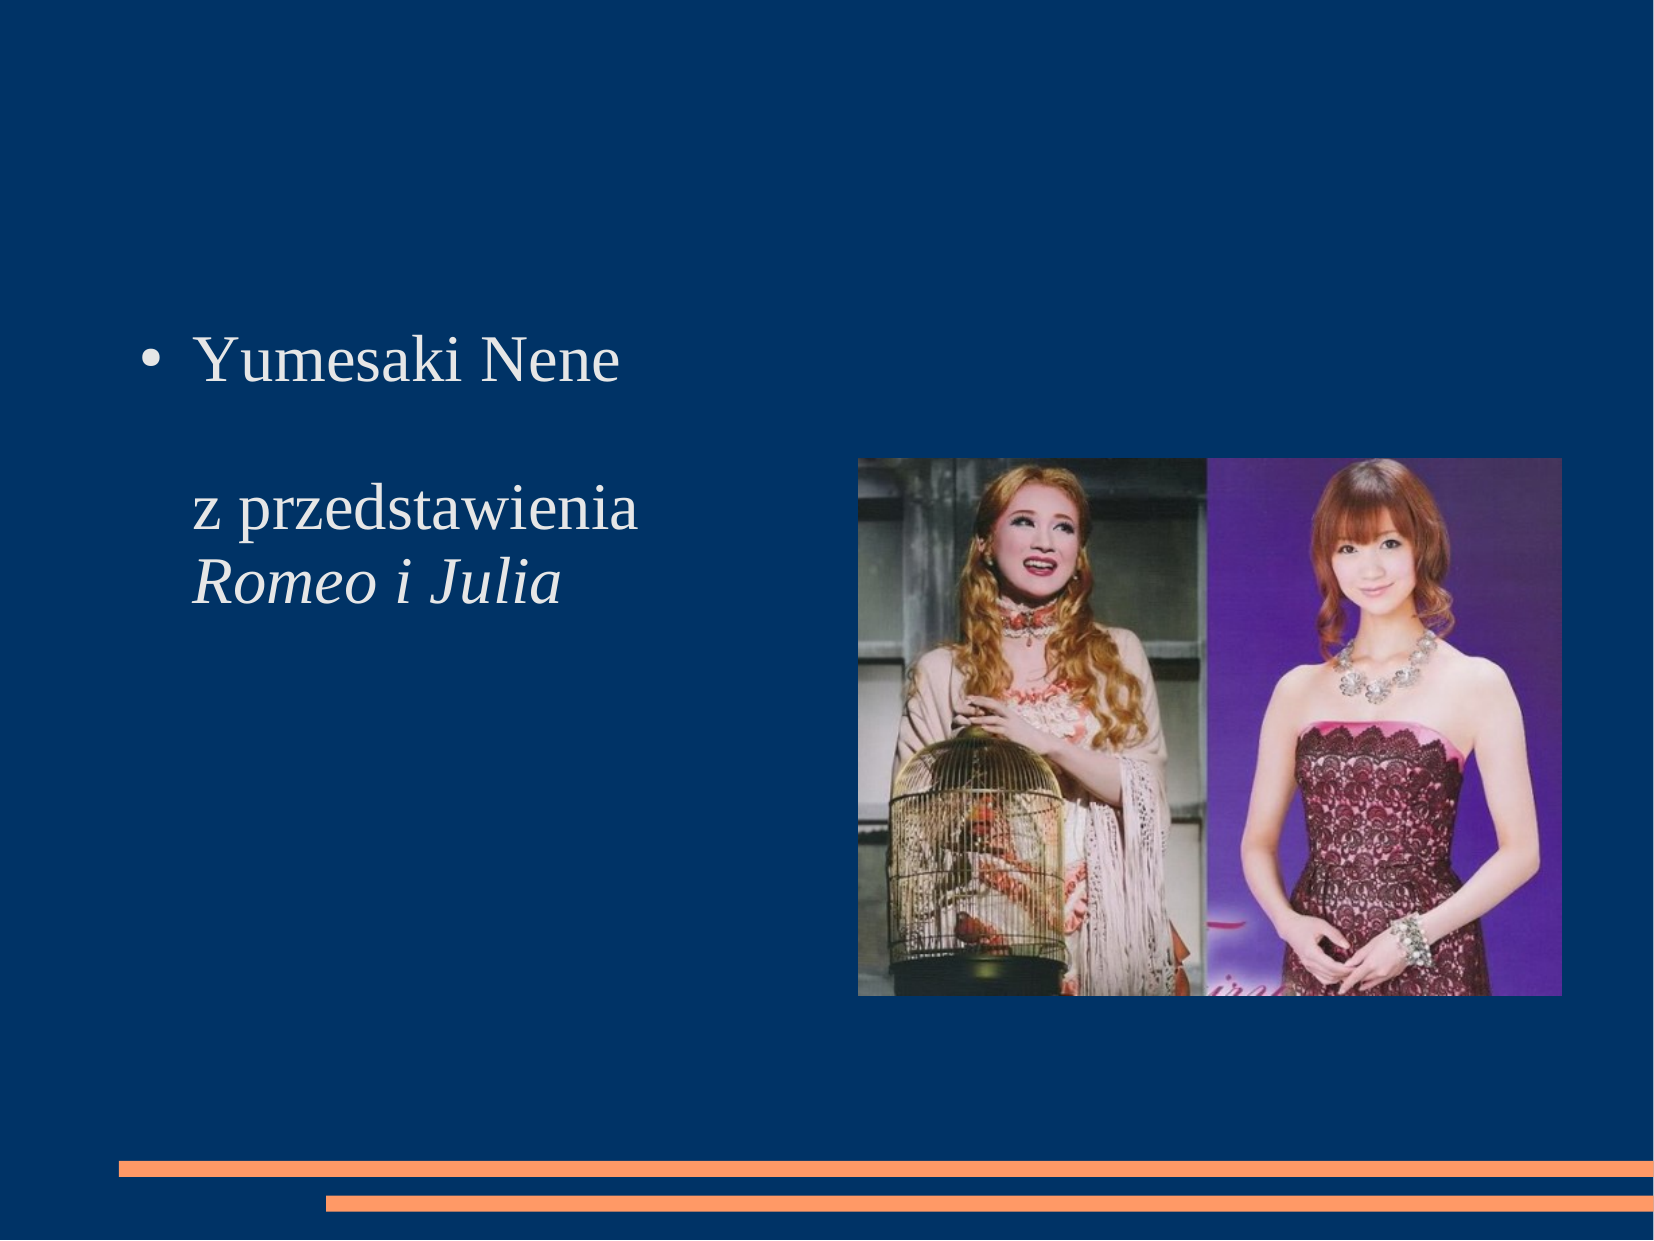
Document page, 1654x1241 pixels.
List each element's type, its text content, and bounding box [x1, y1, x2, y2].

picture [858, 458, 1562, 996]
list Yumesaki Nene z przedstawienia Romeo i Julia [121, 322, 824, 1118]
